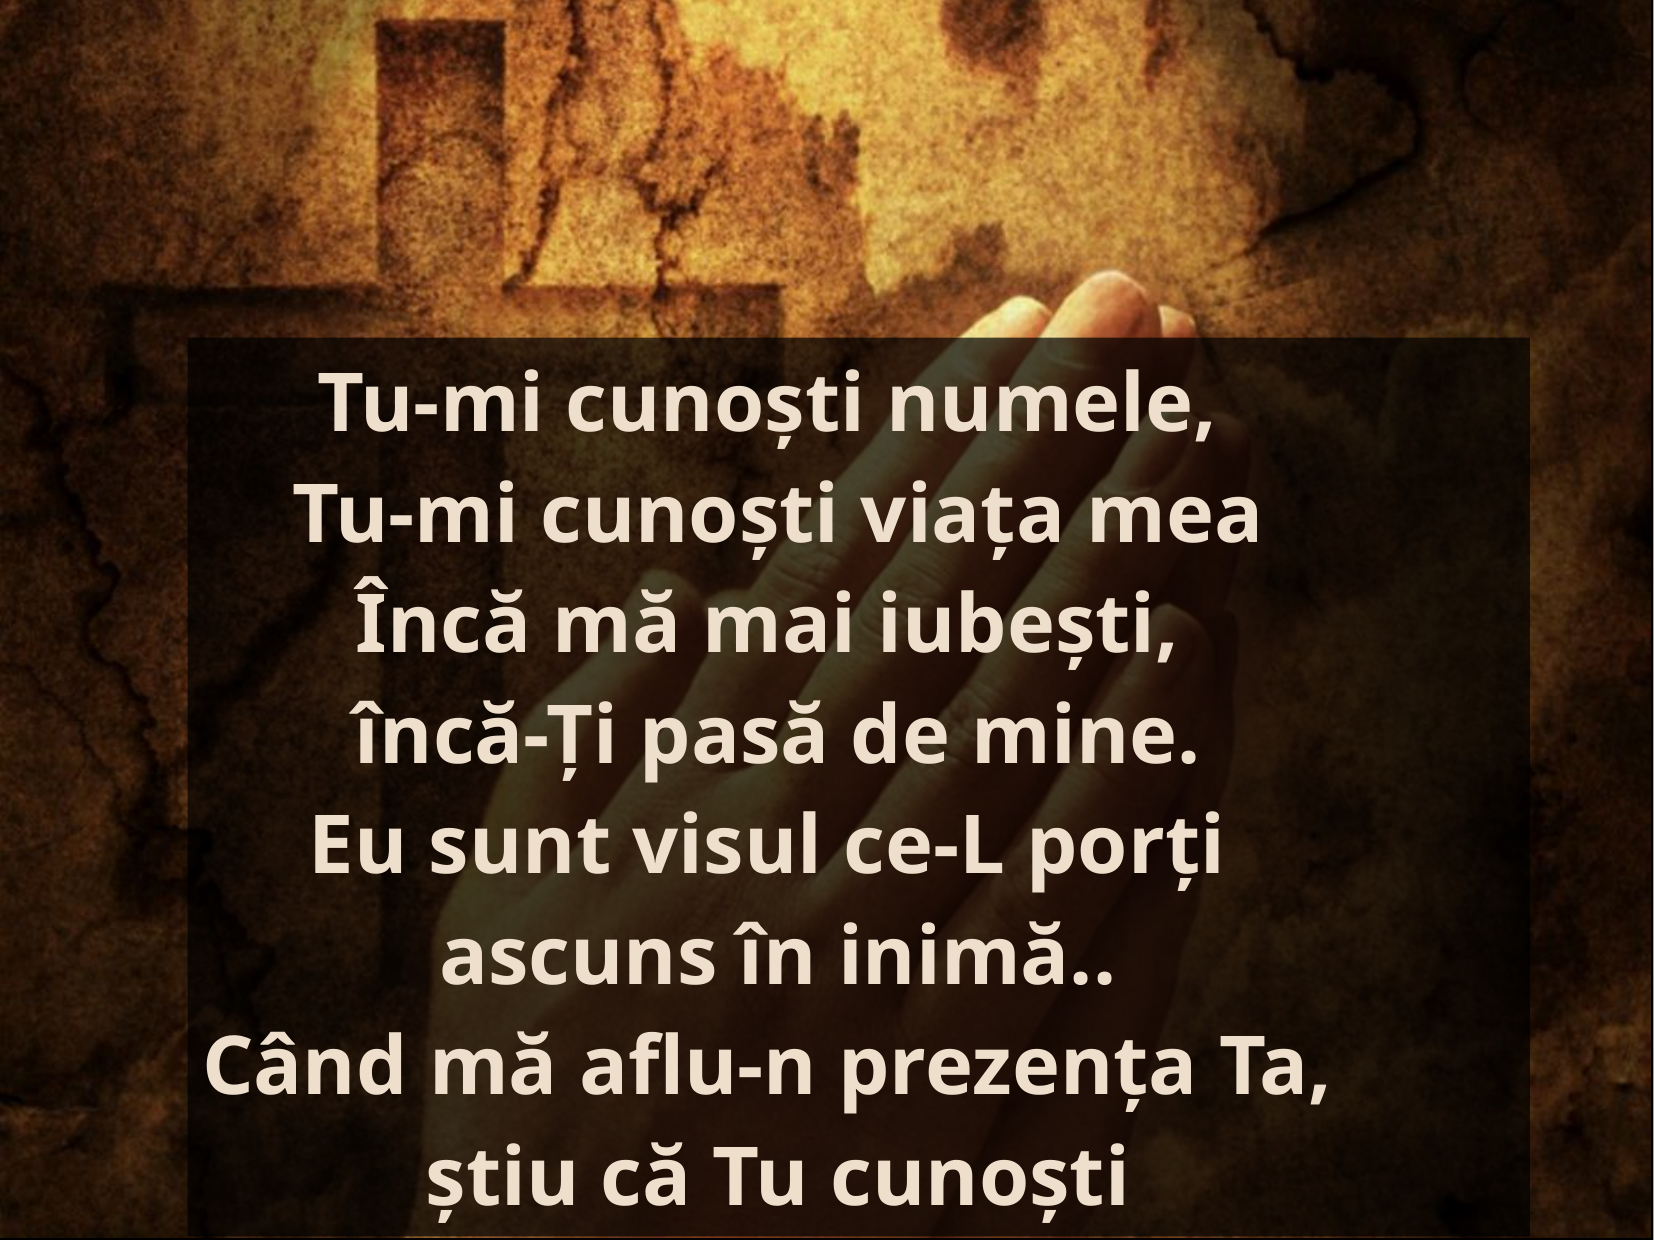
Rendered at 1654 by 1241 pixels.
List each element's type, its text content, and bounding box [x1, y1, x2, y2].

text_box Tu-mi cunoşti numele, Tu-mi cunoşti viaţa mea Încă mă mai iubeşti, încă-Ţi pasă de mine. Eu sunt visul ce-L porţi ascuns în inimă.. Când mă aflu-n prezenţa Ta, ştiu că Tu cunoşti [187, 337, 1530, 1163]
picture [0, 0, 1651, 1238]
